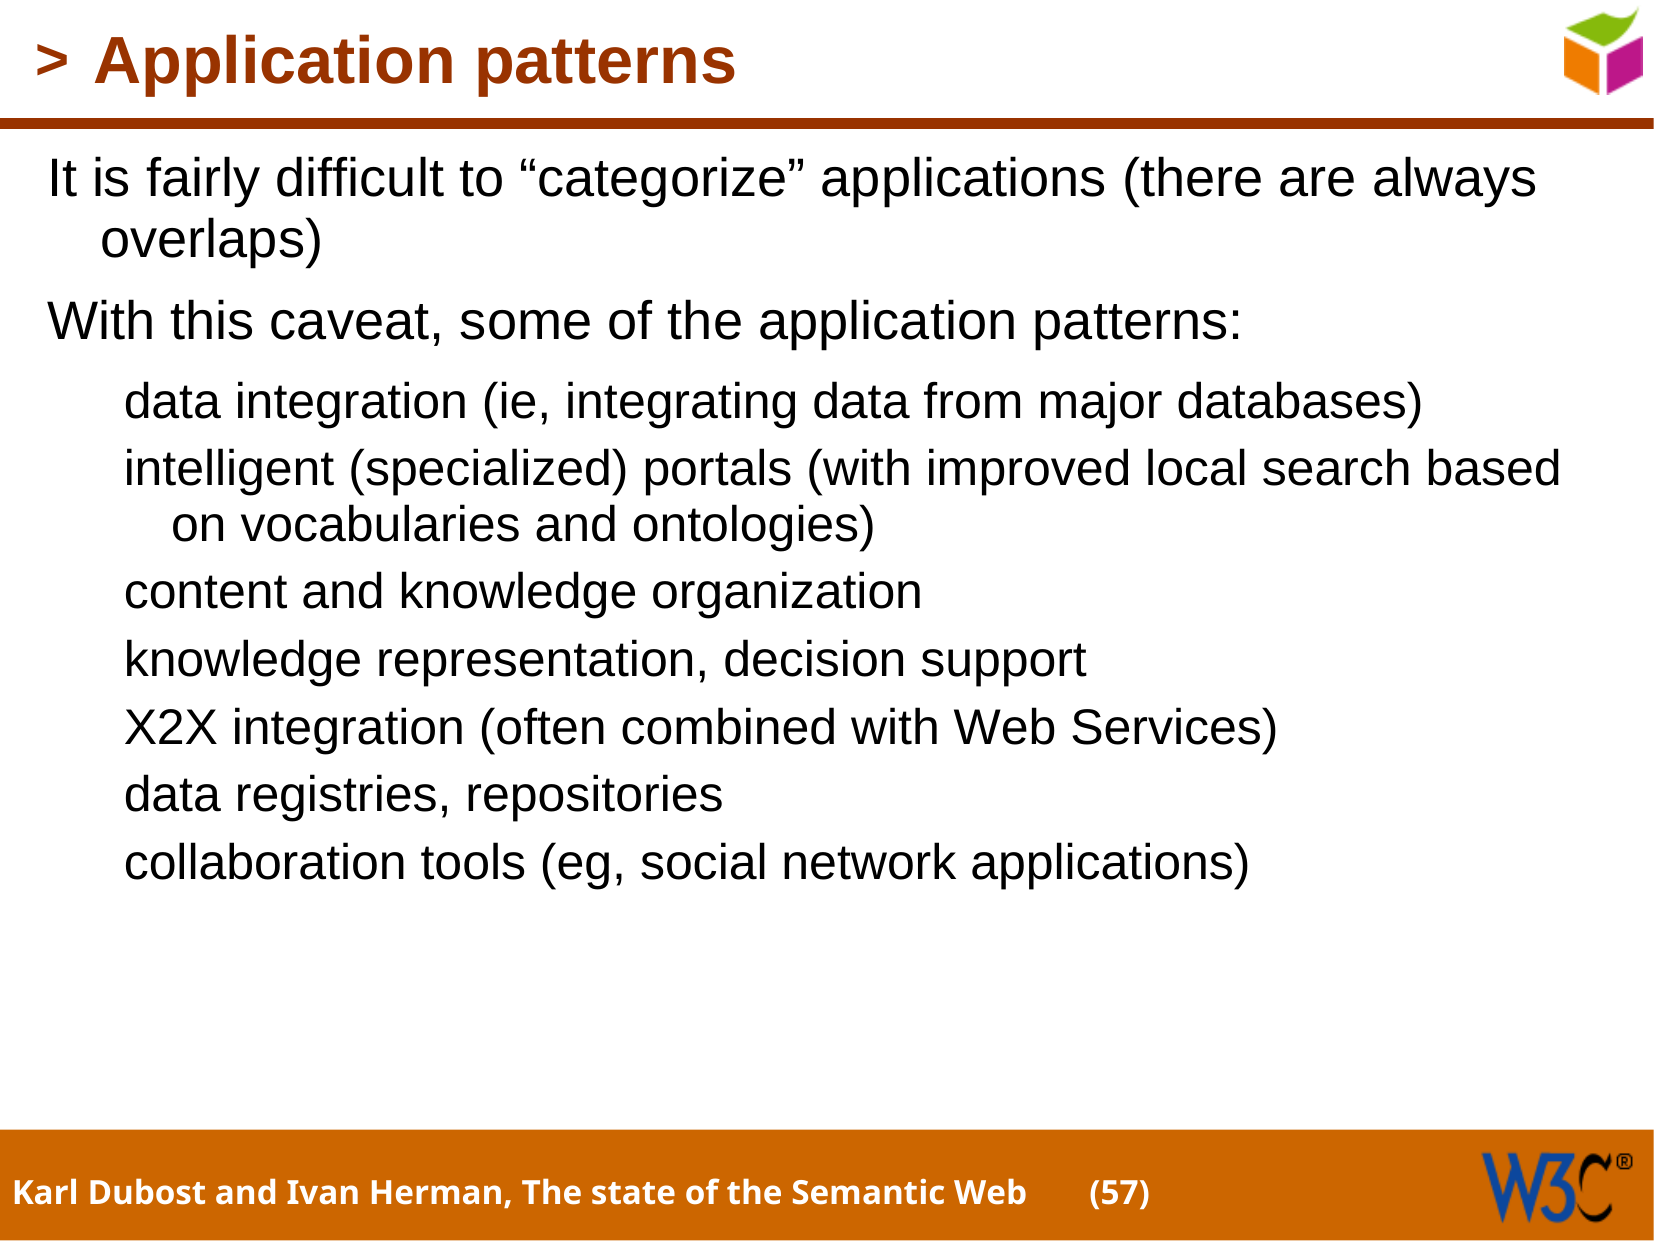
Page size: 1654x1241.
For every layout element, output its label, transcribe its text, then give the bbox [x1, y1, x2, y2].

title Application patterns [93, 0, 1493, 119]
picture [1564, 5, 1643, 95]
picture [1477, 1149, 1639, 1228]
list It is fairly difficult to “categorize” applications (there are always overlaps) With this caveat, some of the application patterns: data integration (ie, integrating data from major databases) intelligent (specialized) portals (with improved local search based on vocabularies and ontologies) content and knowledge organization knowledge representation, decision support X2X integration (often combined with Web Services) data registries, repositories collaboration tools (eg, social network applications) [29, 147, 1624, 1119]
